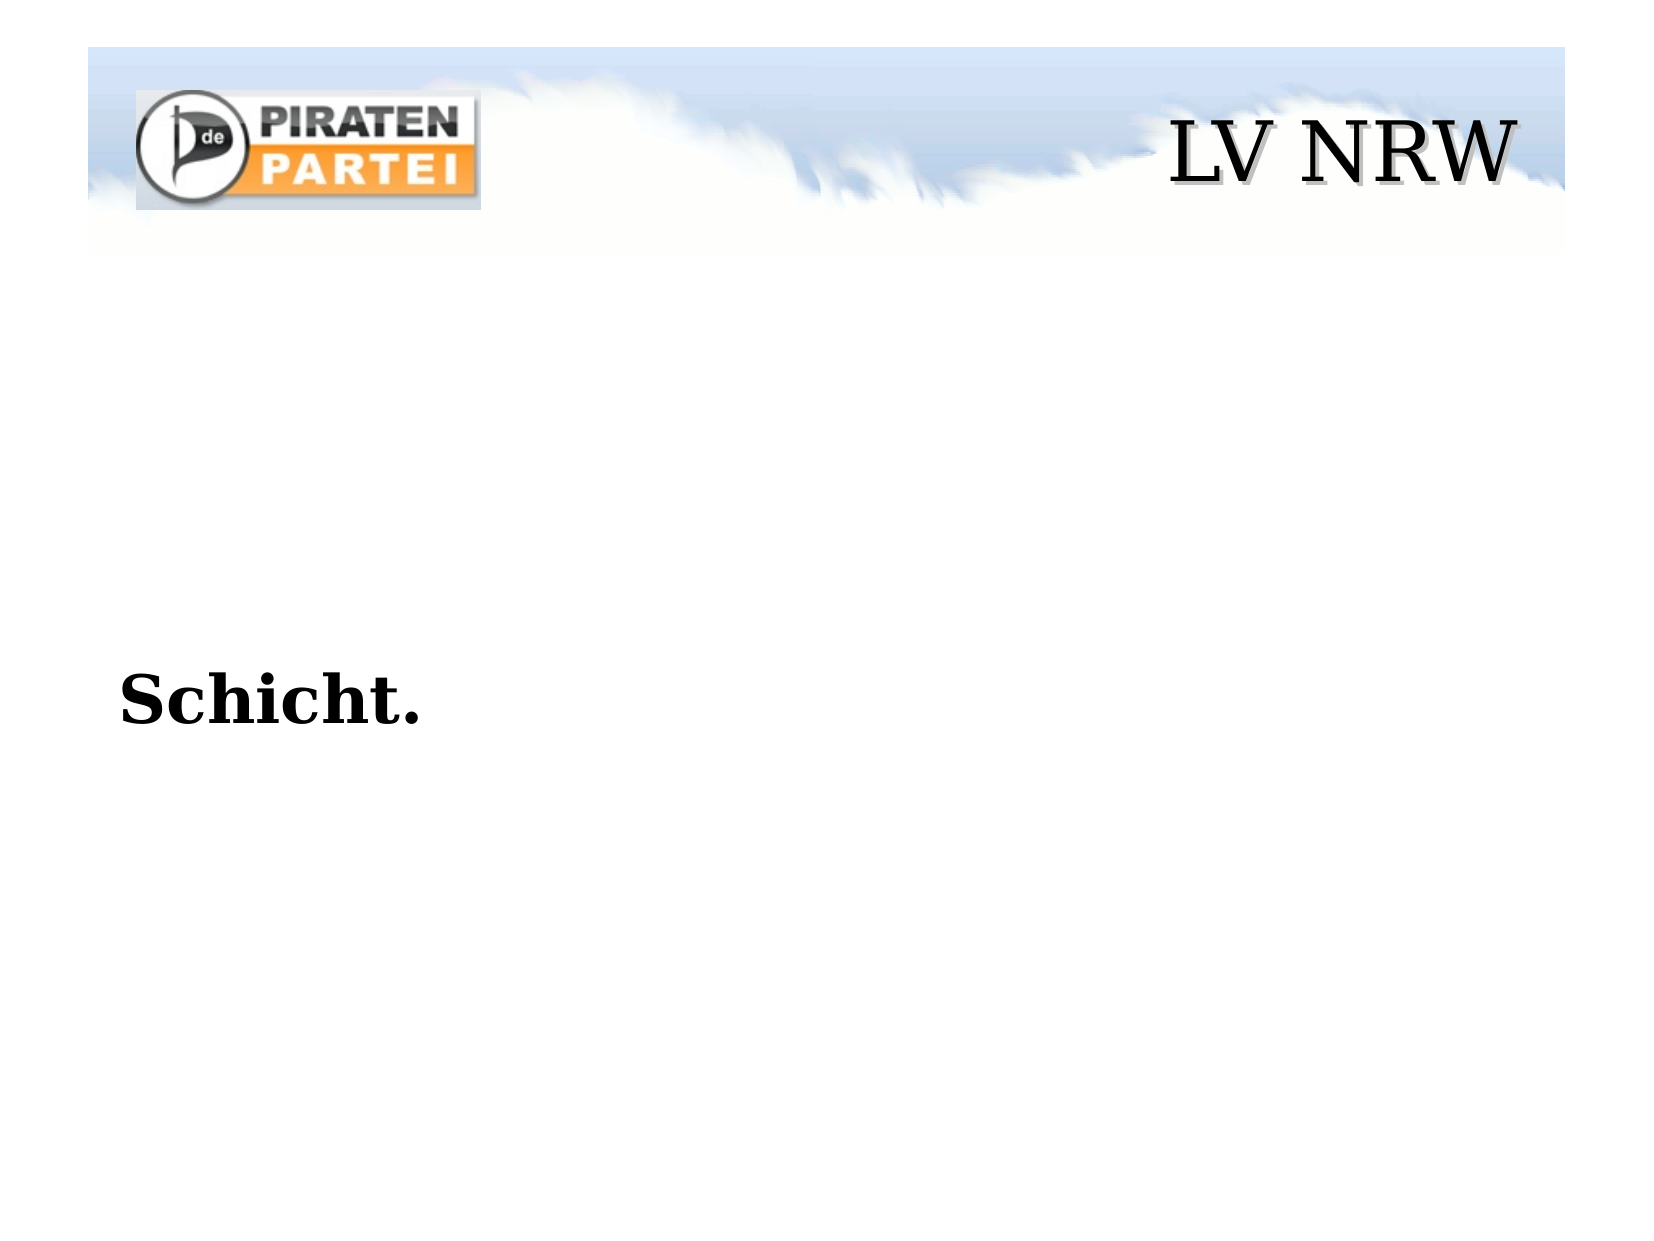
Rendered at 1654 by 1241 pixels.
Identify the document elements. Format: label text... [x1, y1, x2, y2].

title LV NRW [82, 49, 1571, 257]
subtitle Schicht. [82, 297, 1571, 1102]
picture [136, 90, 481, 210]
